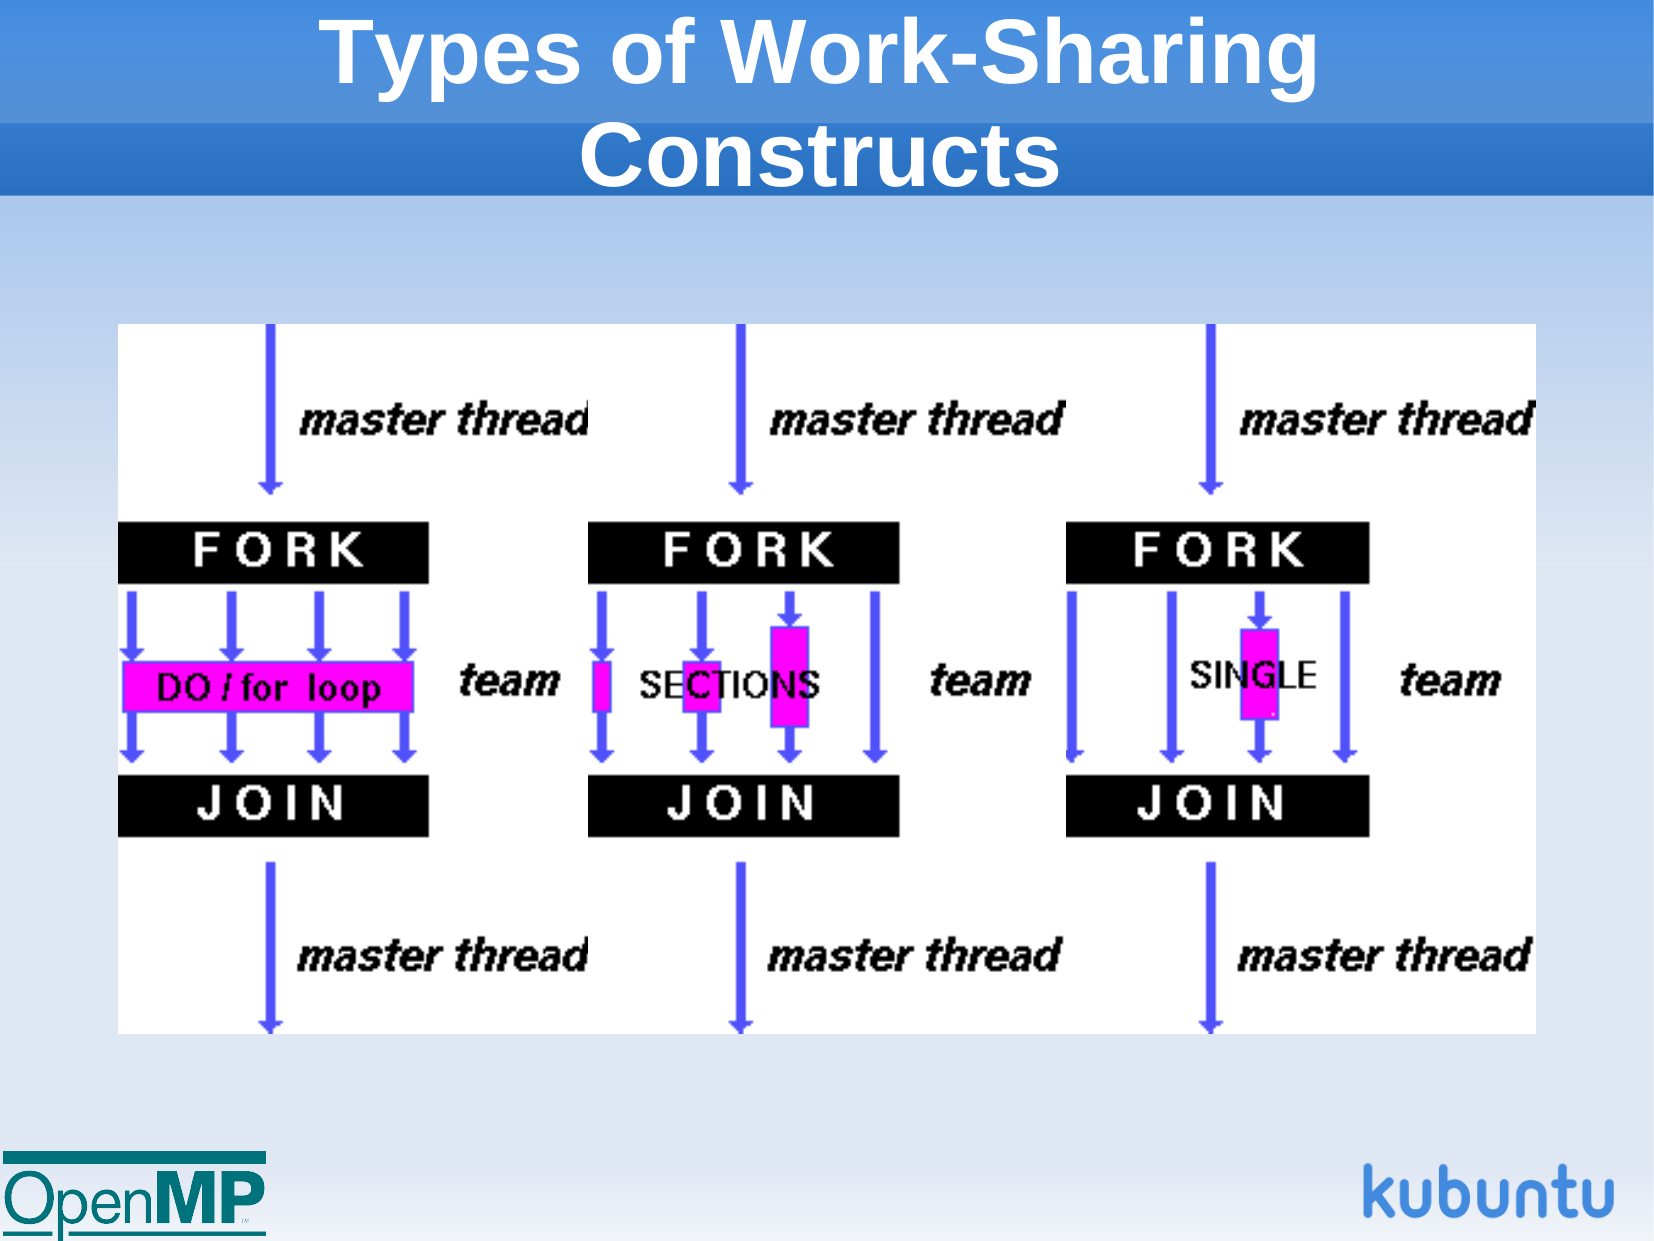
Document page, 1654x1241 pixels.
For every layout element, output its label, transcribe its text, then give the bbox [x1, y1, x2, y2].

picture [0, 0, 1654, 1241]
title Types of Work-Sharing Constructs [76, 0, 1565, 211]
